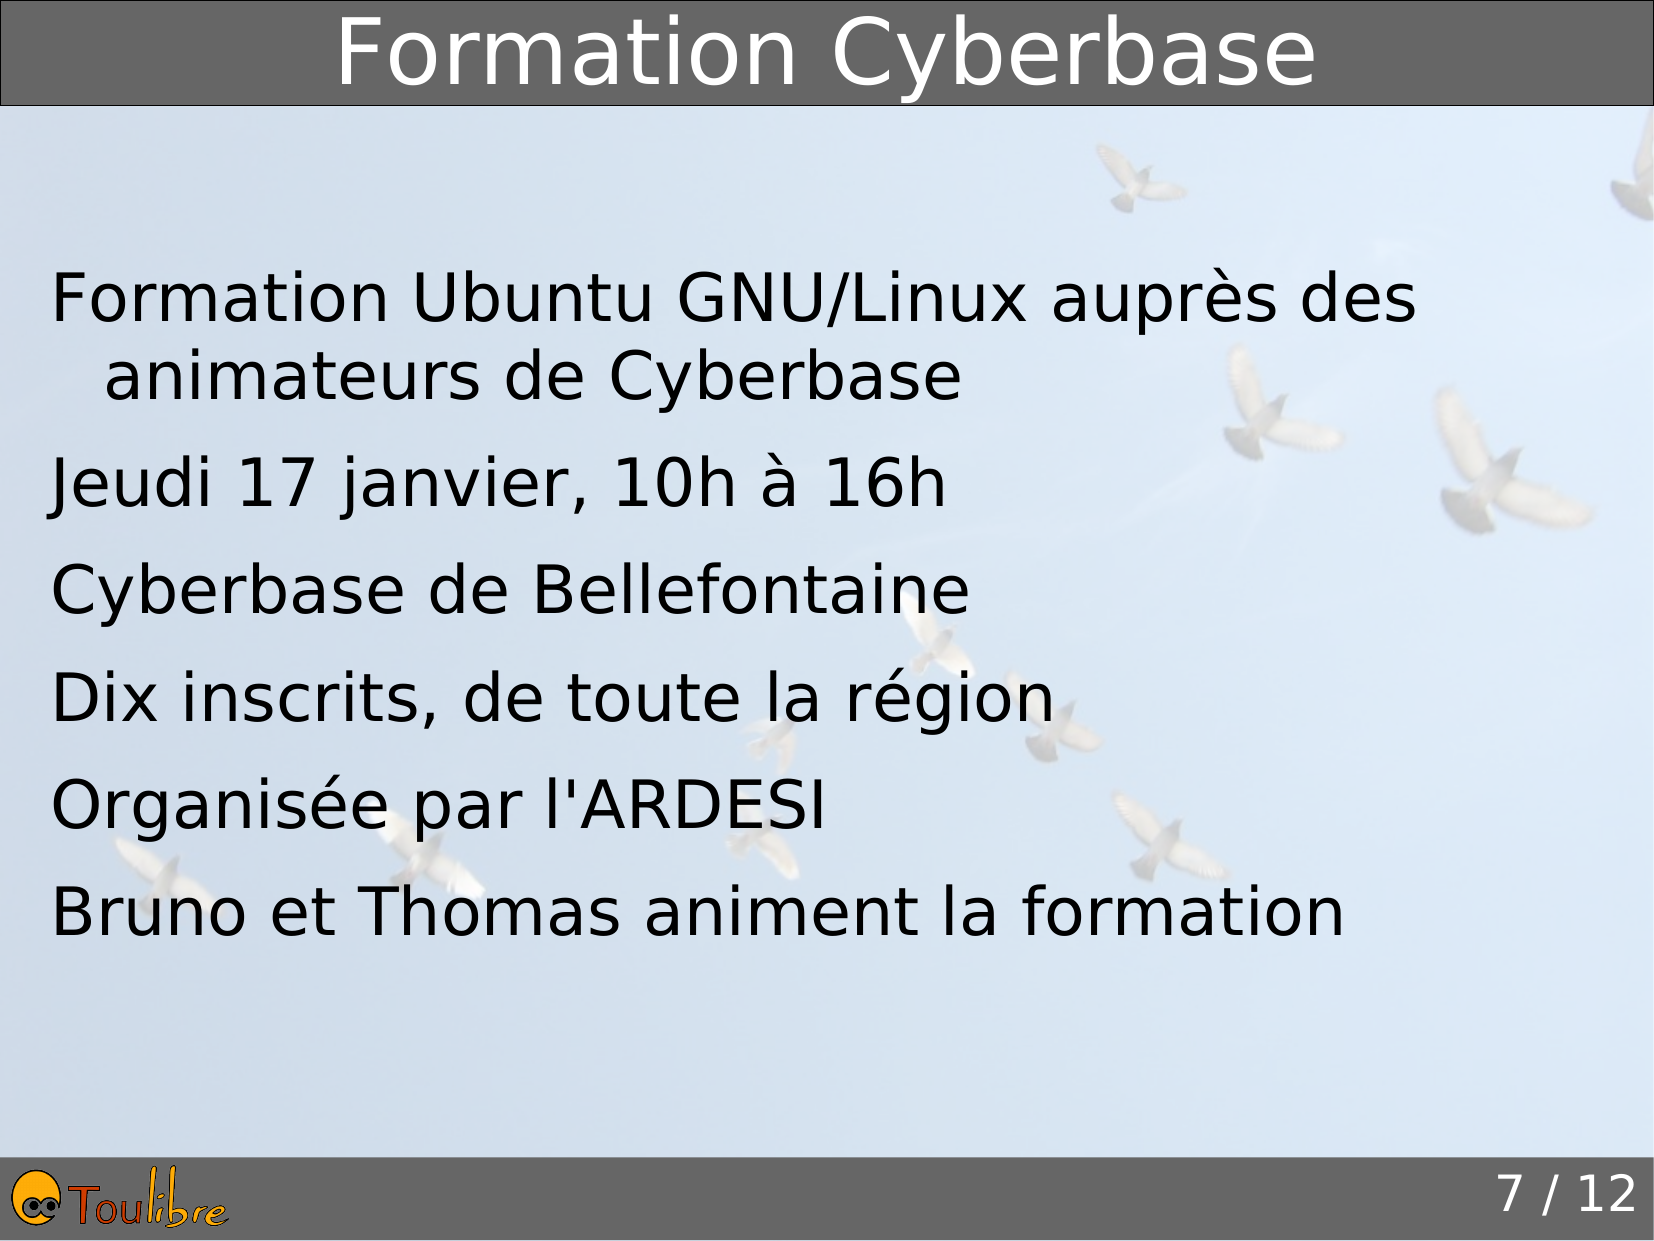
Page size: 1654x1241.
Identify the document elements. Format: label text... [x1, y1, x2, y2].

title Formation Cyberbase [0, 0, 1654, 107]
list Formation Ubuntu GNU/Linux auprès des animateurs de Cyberbase Jeudi 17 janvier, 10h à 16h Cyberbase de Bellefontaine Dix inscrits, de toute la région Organisée par l'ARDESI Bruno et Thomas animent la formation [32, 259, 1612, 976]
picture [11, 1165, 229, 1228]
